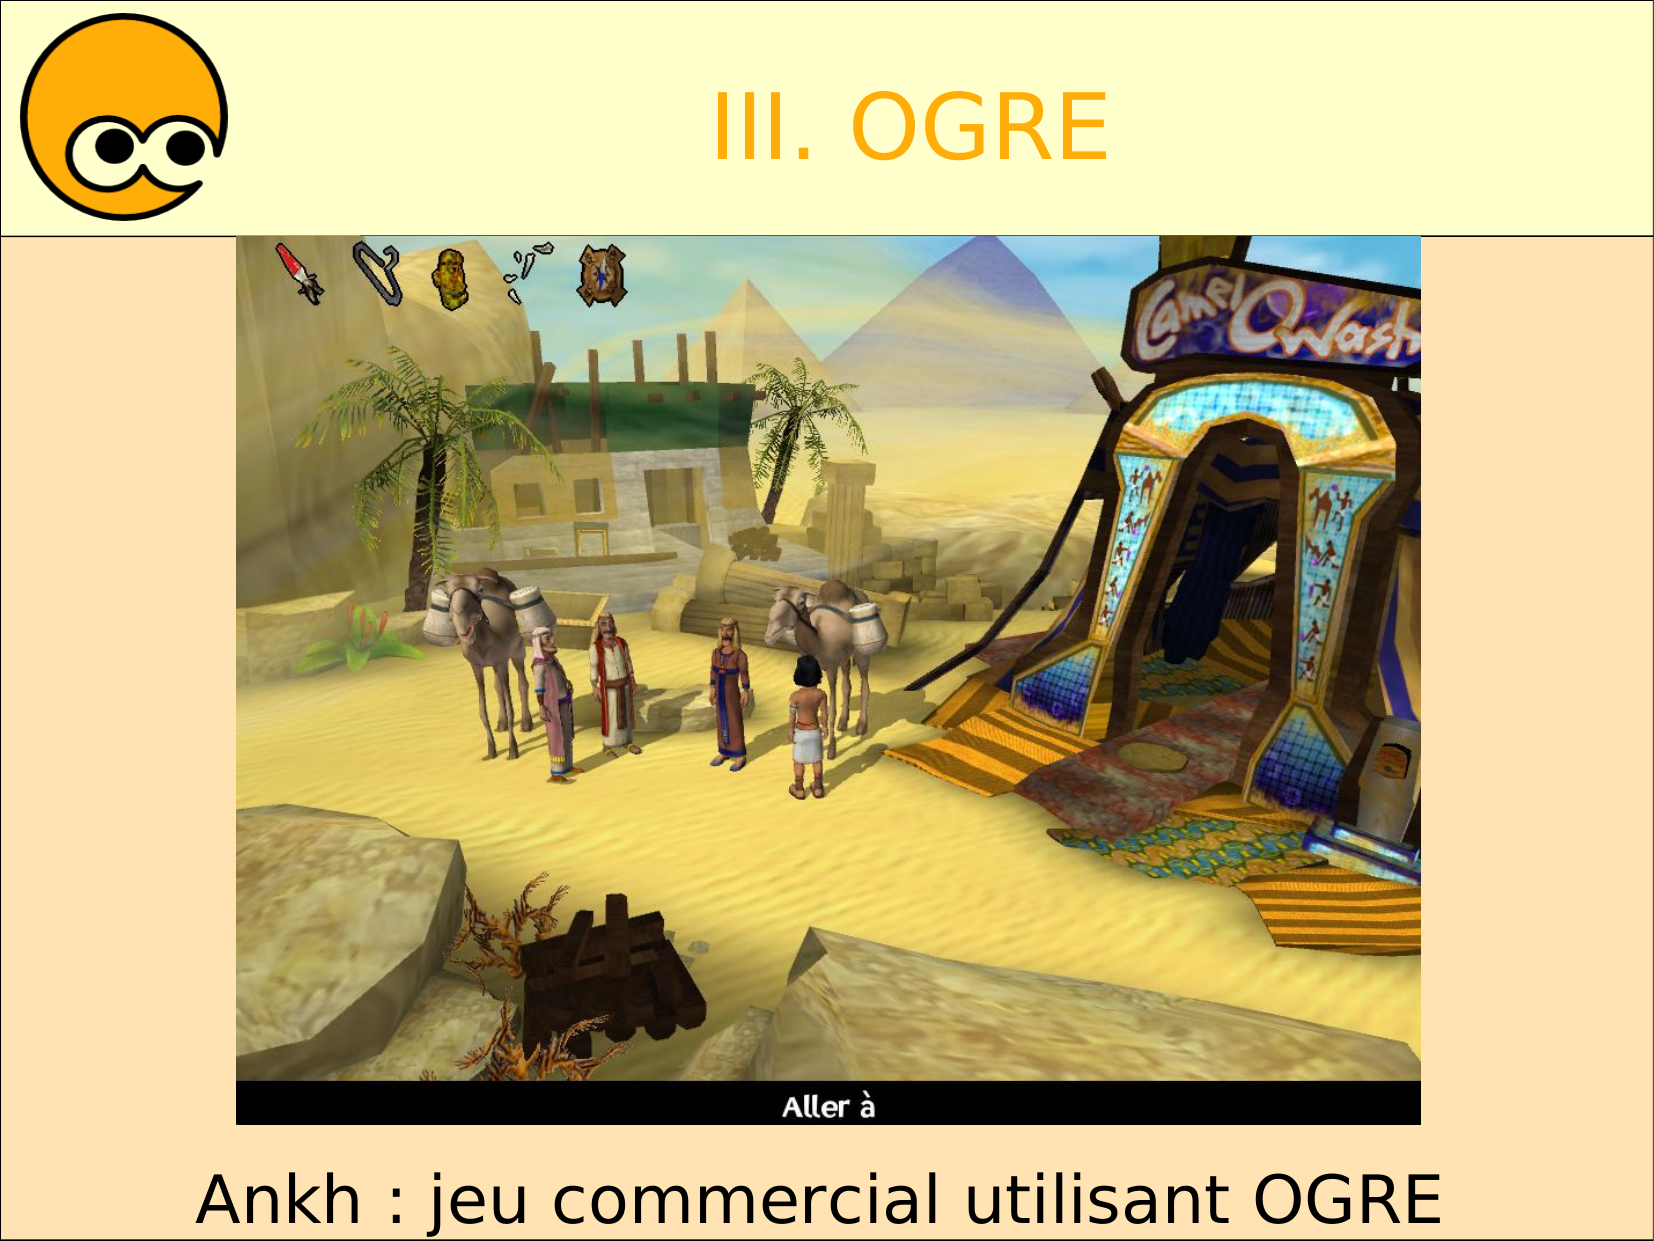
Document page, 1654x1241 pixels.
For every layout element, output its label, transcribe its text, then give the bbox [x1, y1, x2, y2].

picture [20, 13, 228, 221]
title III. OGRE [252, 28, 1571, 228]
picture [236, 236, 1421, 1125]
subtitle Ankh : jeu commercial utilisant OGRE [76, 1162, 1565, 1241]
